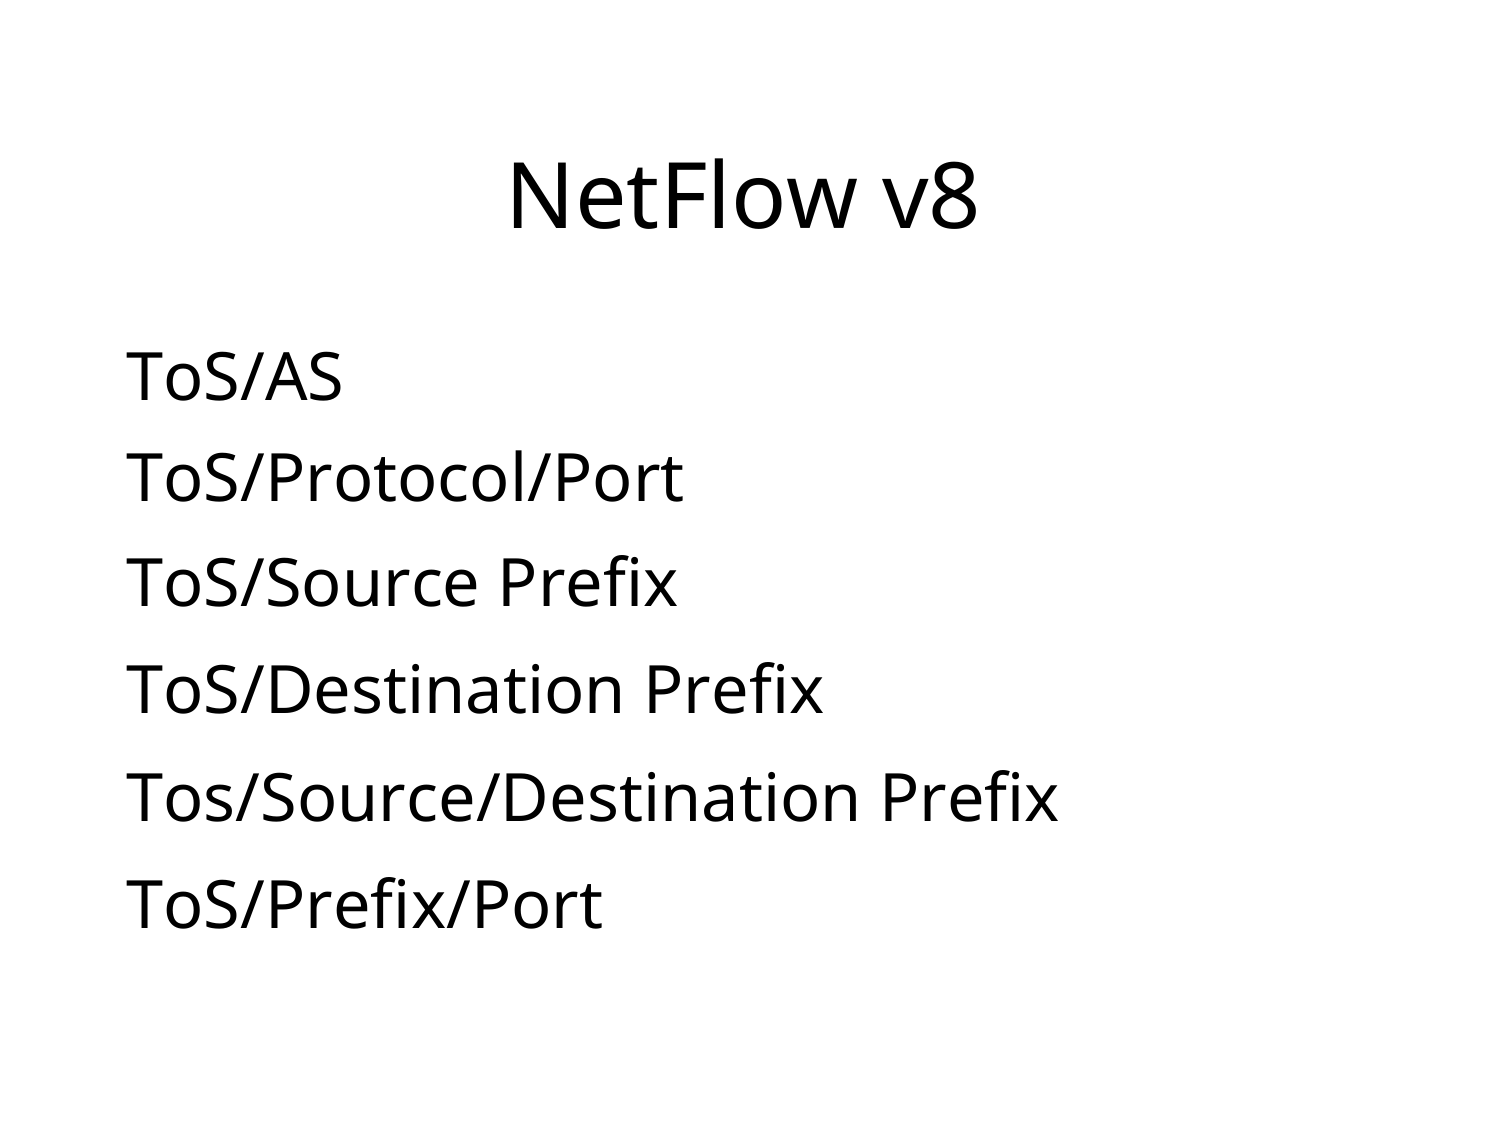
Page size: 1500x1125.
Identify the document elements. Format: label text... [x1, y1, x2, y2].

title NetFlow v8 [112, 62, 1388, 324]
list ToS/AS ToS/Protocol/Port ToS/Source Prefix ToS/Destination Prefix Tos/Source/Destination Prefix ToS/Prefix/Port [112, 324, 1388, 1125]
